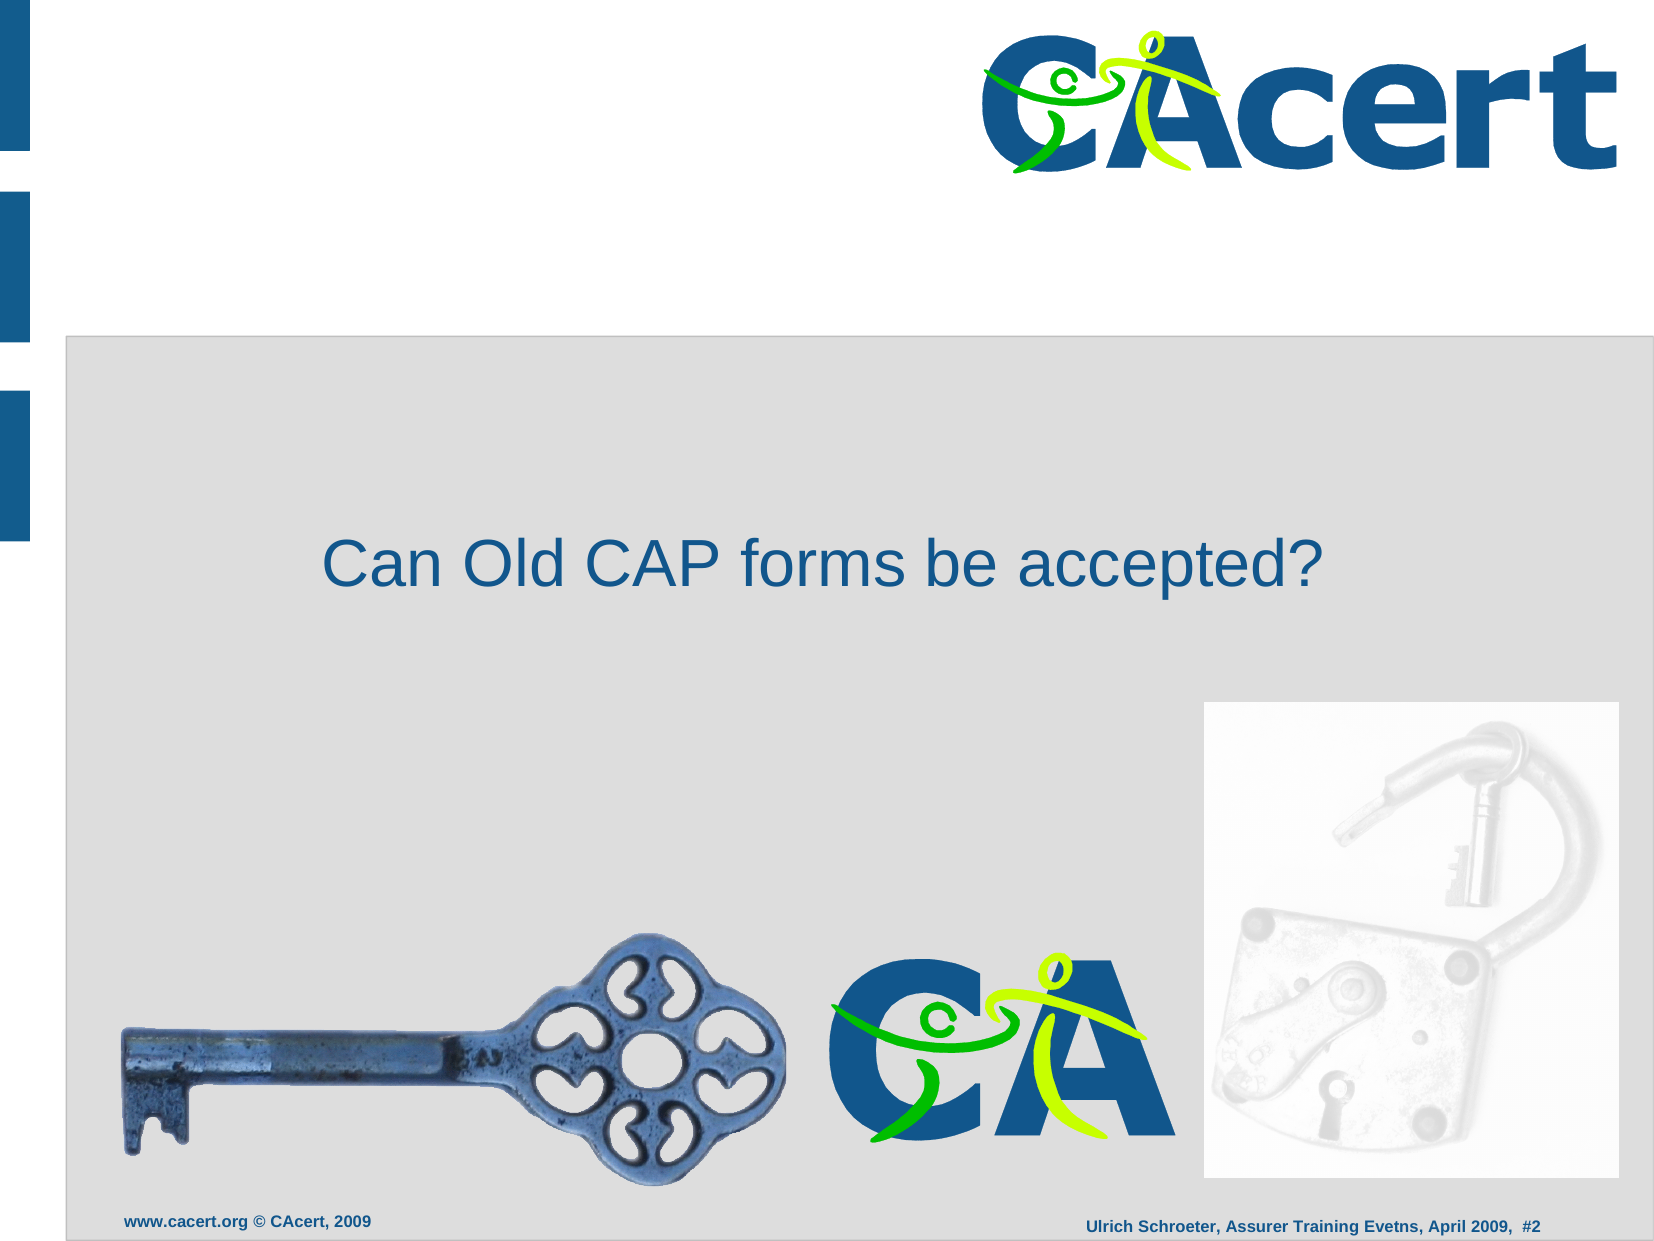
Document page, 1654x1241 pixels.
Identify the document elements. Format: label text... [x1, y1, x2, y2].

picture [106, 915, 800, 1203]
picture [826, 950, 1177, 1145]
picture [1204, 702, 1619, 1178]
title Can Old CAP forms be accepted? [118, 442, 1530, 601]
